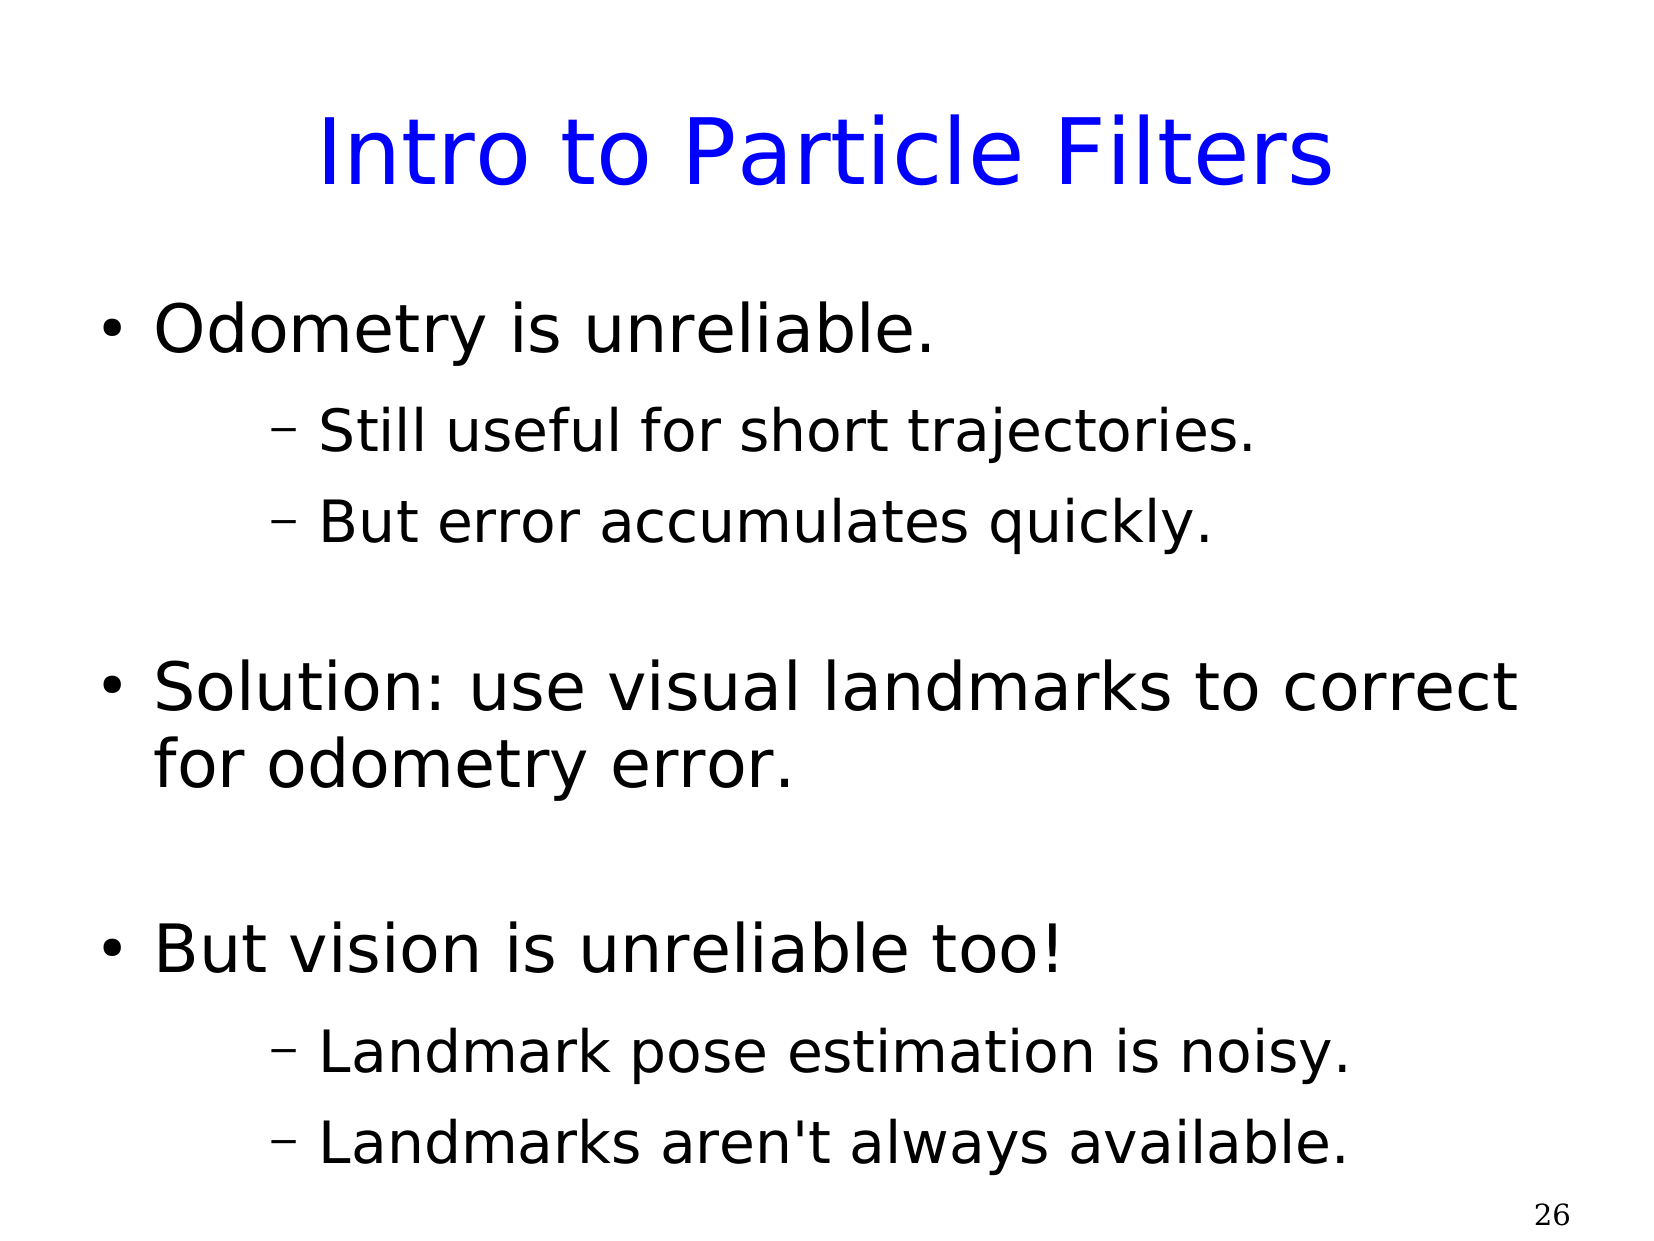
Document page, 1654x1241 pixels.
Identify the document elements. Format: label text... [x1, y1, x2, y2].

list Odometry is unreliable. Still useful for short trajectories. But error accumulates quickly. Solution: use visual landmarks to correct for odometry error. But vision is unreliable too! Landmark pose estimation is noisy. Landmarks aren't always available. [82, 290, 1571, 1179]
title Intro to Particle Filters [82, 49, 1571, 257]
